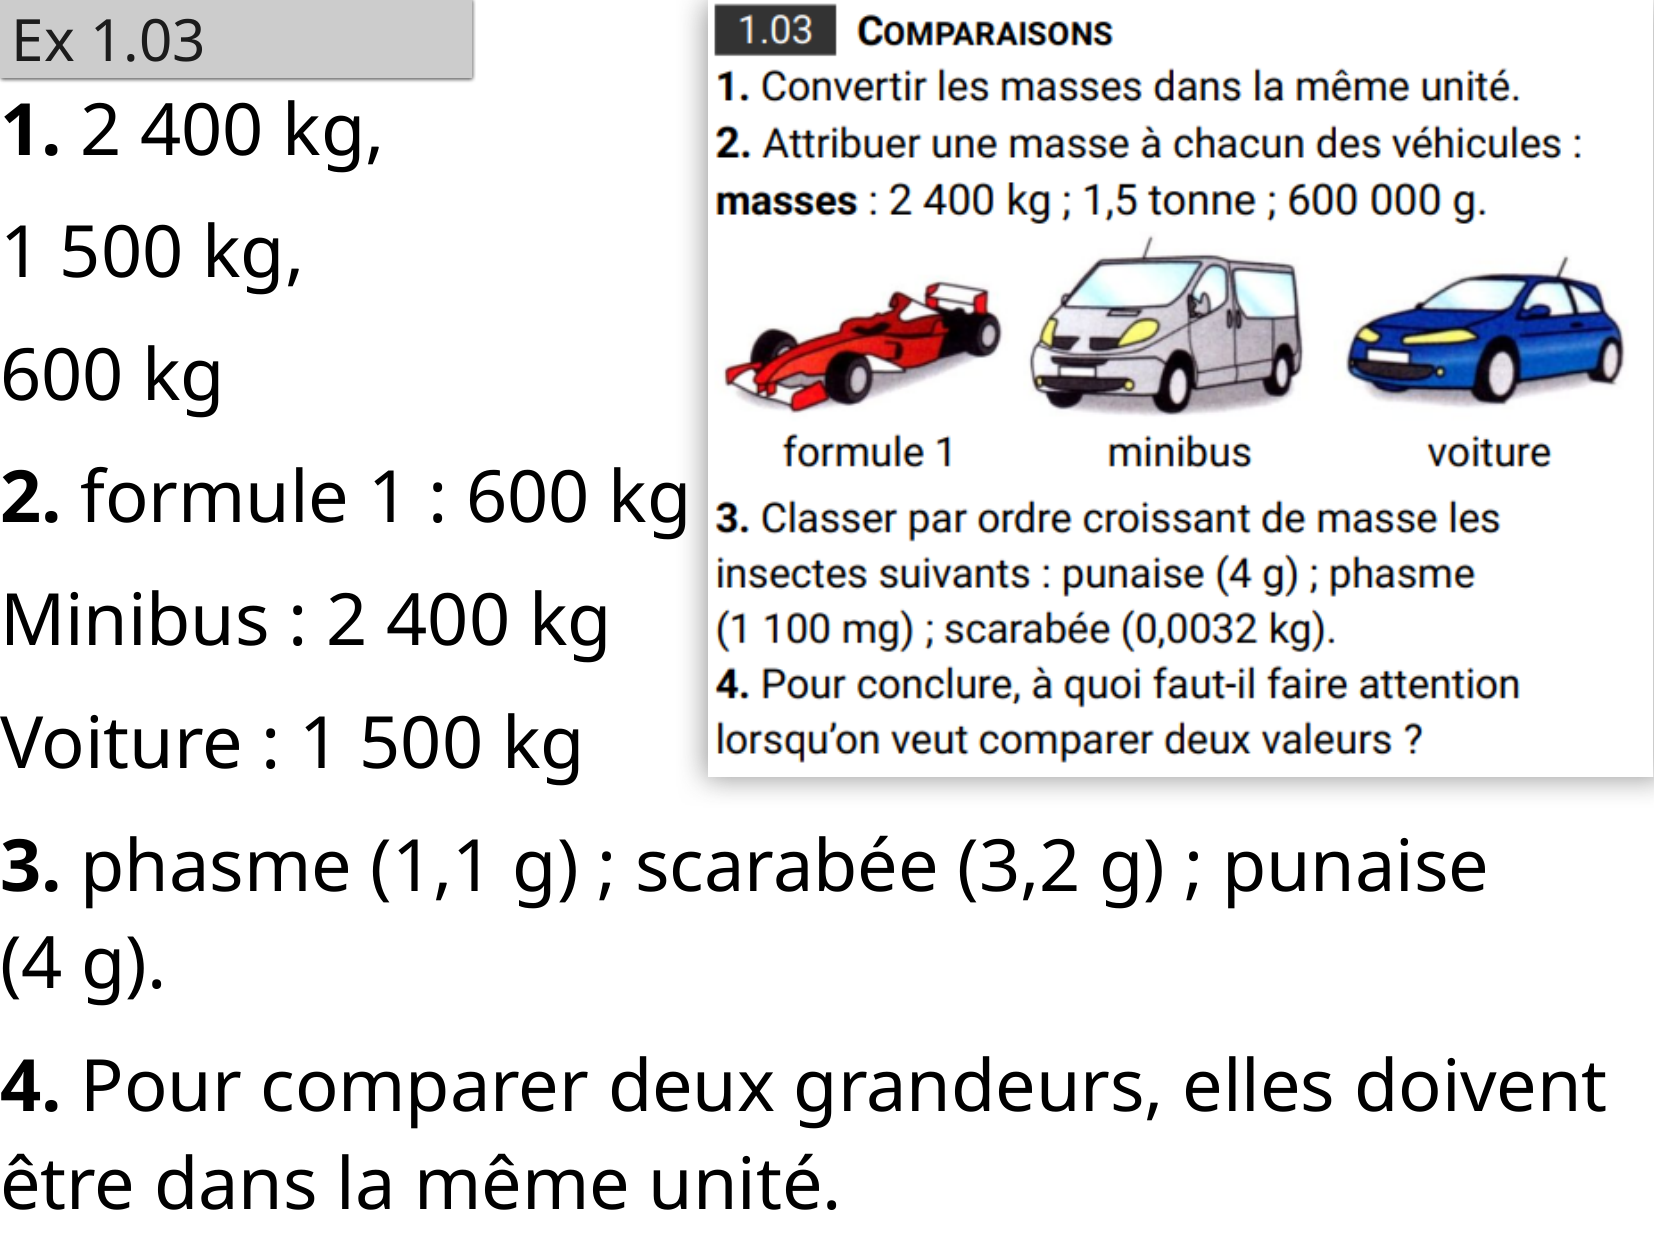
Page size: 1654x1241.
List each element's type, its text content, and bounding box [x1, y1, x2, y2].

title Ex 1.03 [0, 0, 473, 78]
list 1. 2 400 kg, 1 500 kg, 600 kg 2. formule 1 : 600 kg Minibus : 2 400 kg Voiture : 1 500 kg 3. phasme (1,1 g) ; scarabée (3,2 g) ; punaise (4 g). 4. Pour comparer deux grandeurs, elles doivent être dans la même unité. [0, 78, 1654, 1241]
picture [708, 0, 1654, 777]
